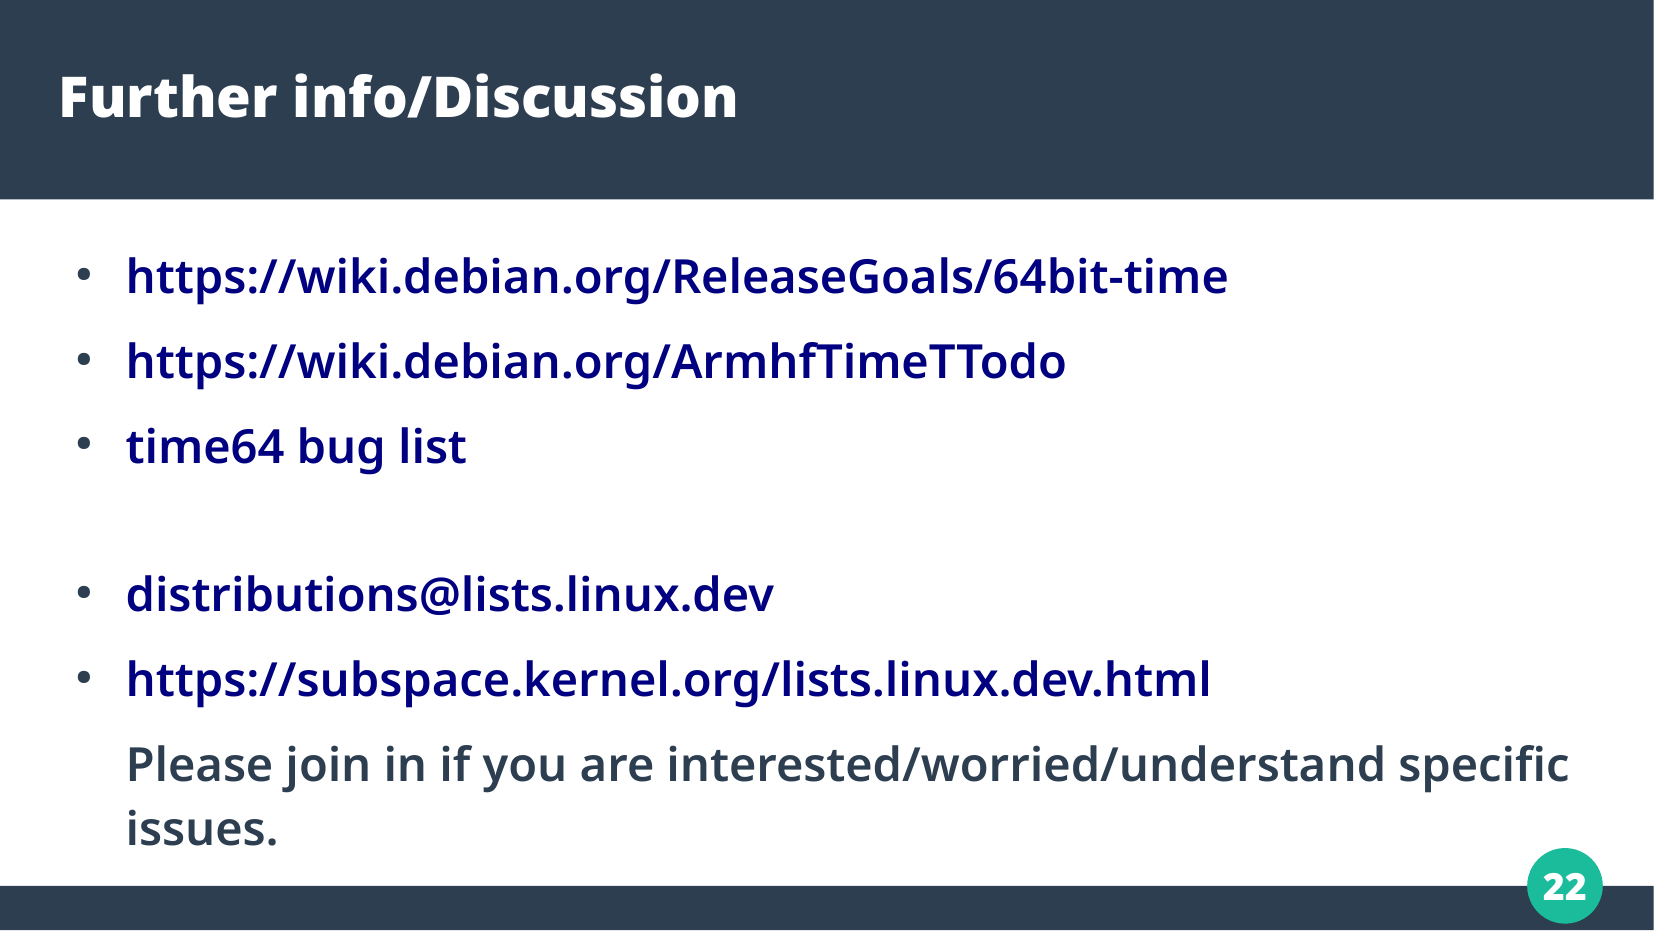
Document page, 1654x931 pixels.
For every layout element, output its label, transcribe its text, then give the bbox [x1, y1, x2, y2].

title Further info/Discussion [59, 37, 1595, 155]
list https://wiki.debian.org/ReleaseGoals/64bit-time https://wiki.debian.org/ArmhfTimeTTodo time64 bug list distributions@lists.linux.dev https://subspace.kernel.org/lists.linux.dev.html Please join in if you are interested/worried/understand specific issues. [59, 243, 1595, 864]
